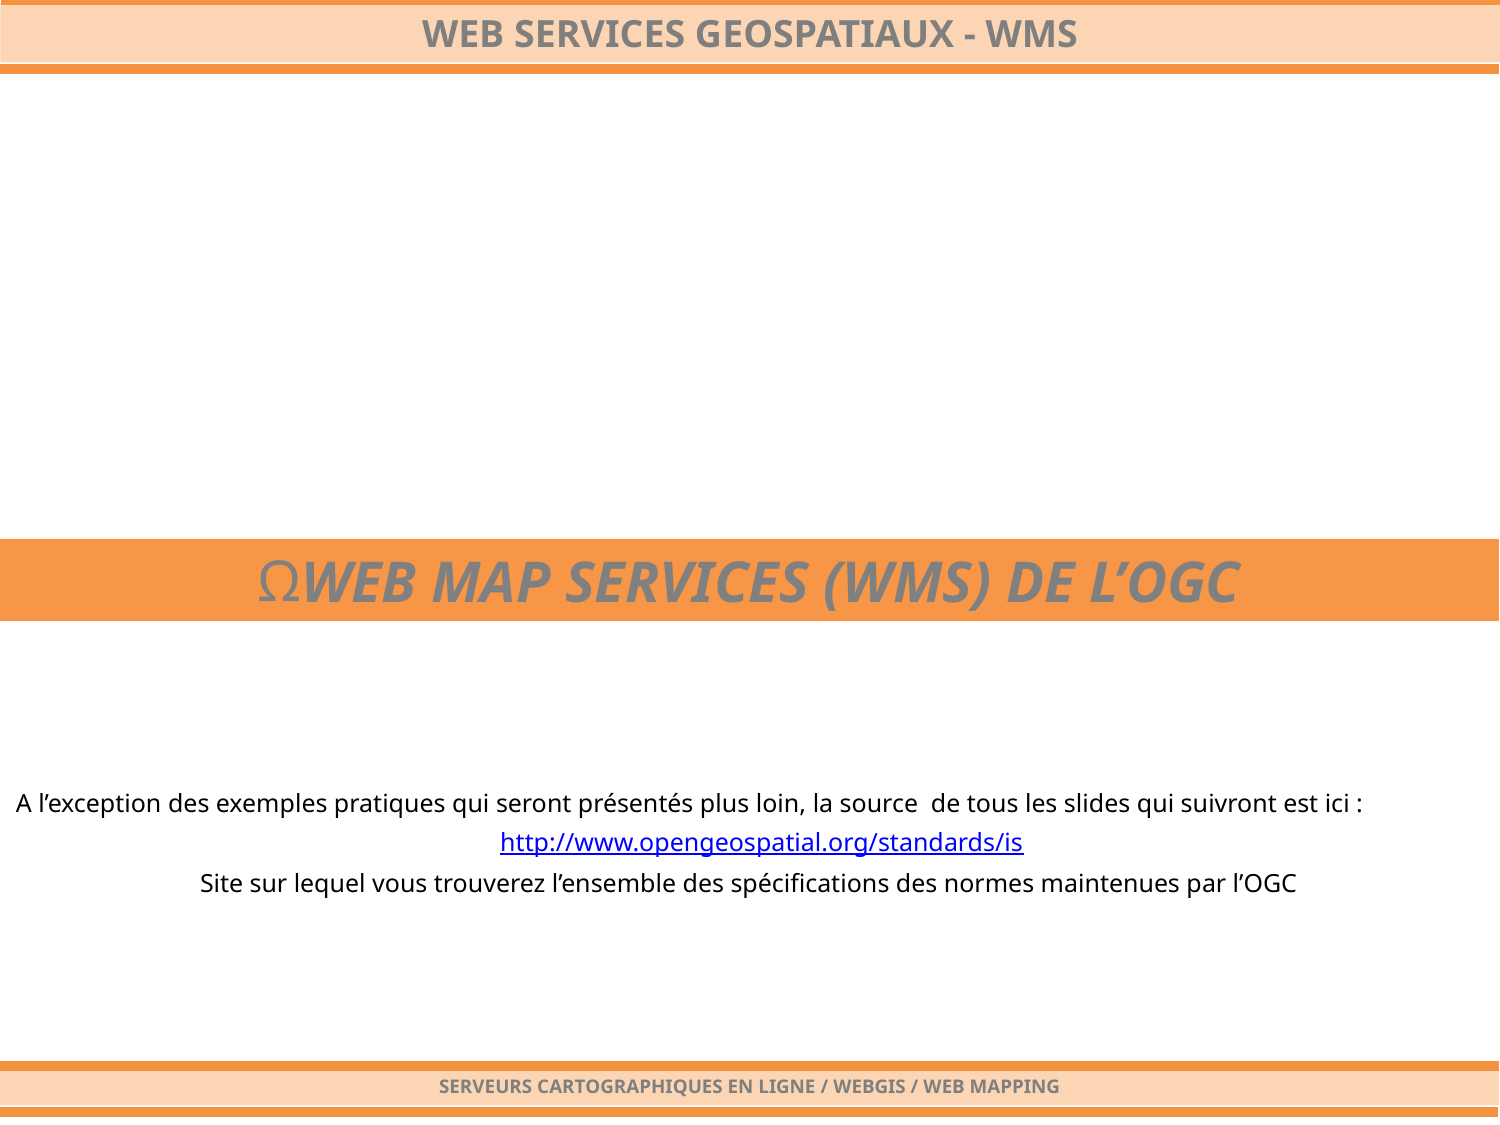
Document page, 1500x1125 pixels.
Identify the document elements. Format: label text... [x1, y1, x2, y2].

text_box http://www.opengeospatial.org/standards/is [0, 822, 1500, 867]
text_box WEB MAP SERVICES (WMS) DE L’OGC [0, 538, 1499, 622]
text_box Site sur lequel vous trouverez l’ensemble des spécifications des normes maintenues par l’OGC [1, 867, 1498, 909]
text_box A l’exception des exemples pratiques qui seront présentés plus loin, la source de tous les slides qui suivront est ici : [1, 783, 1498, 822]
text_box WEB SERVICES GEOSPATIAUX - WMS [0, 2, 1500, 63]
text_box SERVEURS CARTOGRAPHIQUES EN LIGNE / WEBGIS / WEB MAPPING [0, 1071, 1499, 1106]
